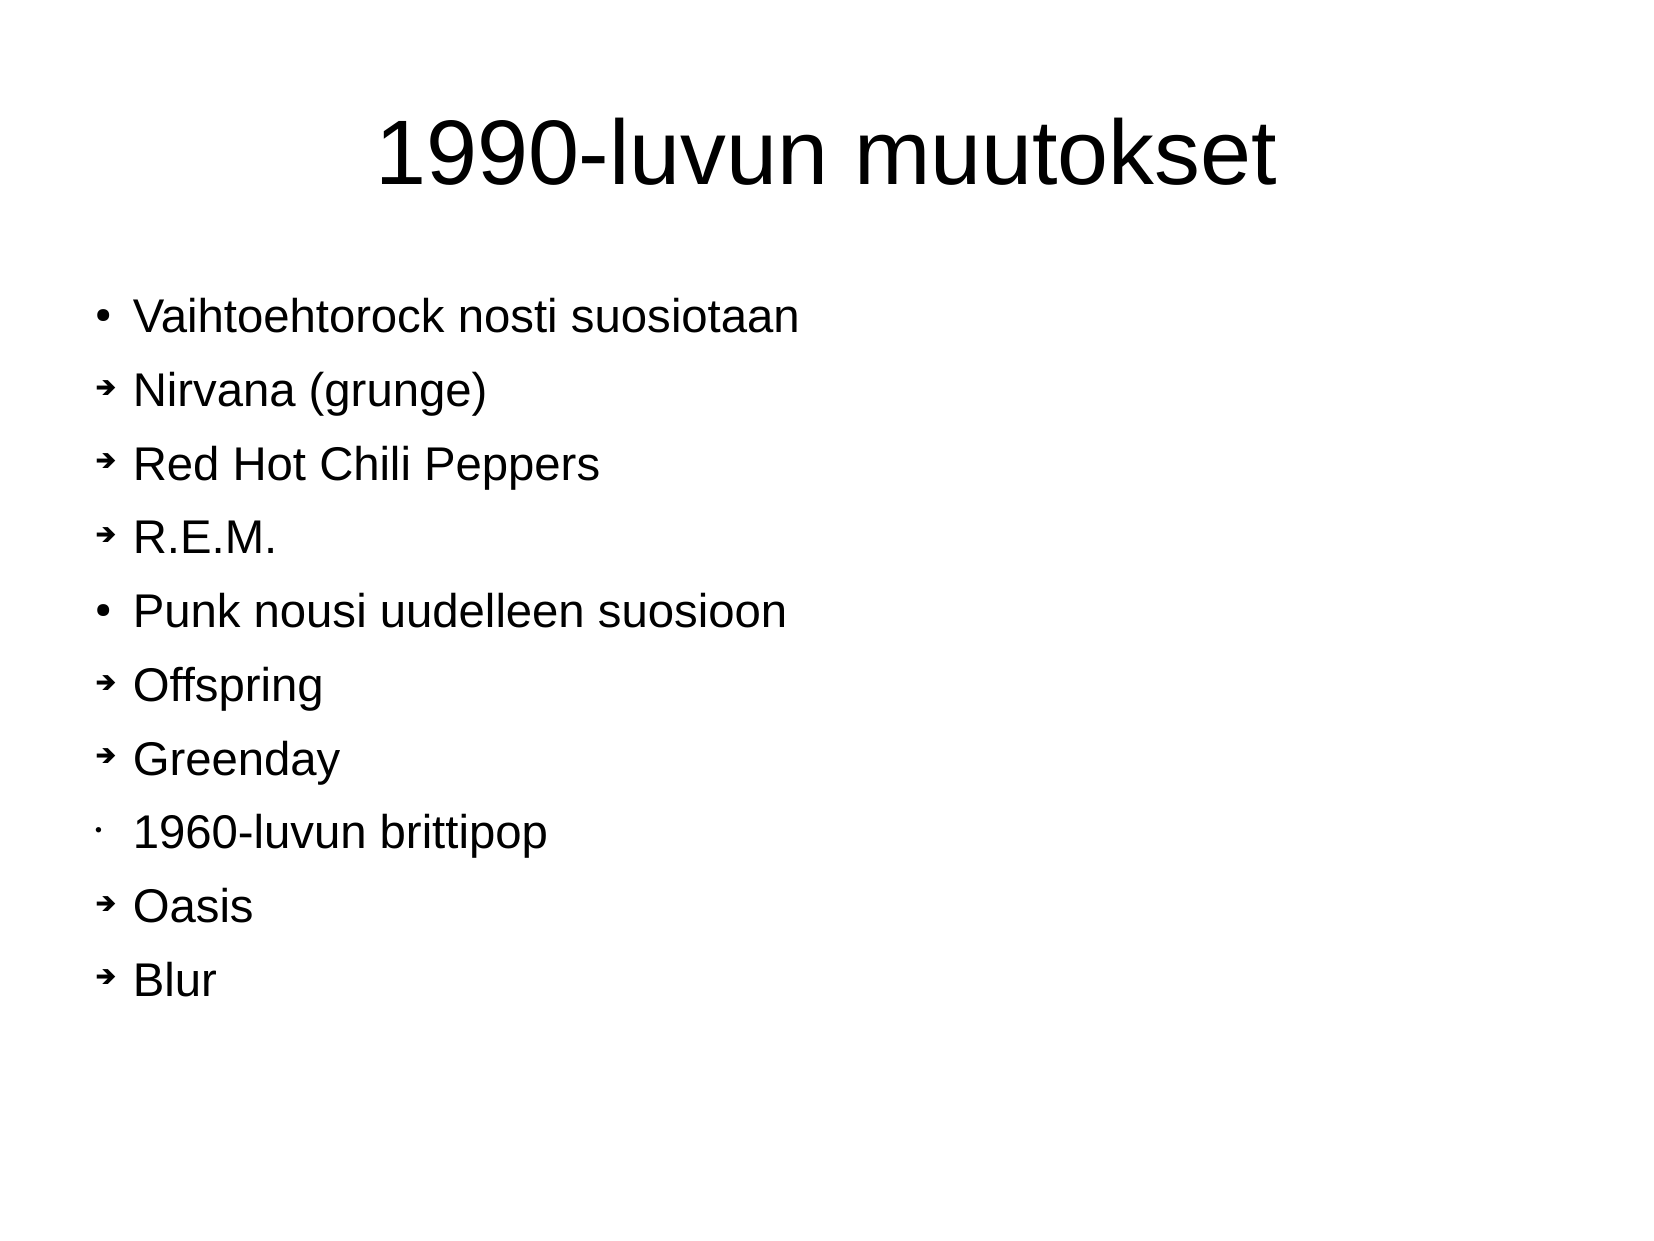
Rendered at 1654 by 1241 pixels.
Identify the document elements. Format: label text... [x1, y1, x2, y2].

title 1990-luvun muutokset [82, 49, 1571, 257]
list Vaihtoehtorock nosti suosiotaan Nirvana (grunge) Red Hot Chili Peppers R.E.M. Punk nousi uudelleen suosioon Offspring Greenday 1960-luvun brittipop Oasis Blur [82, 290, 1571, 1010]
